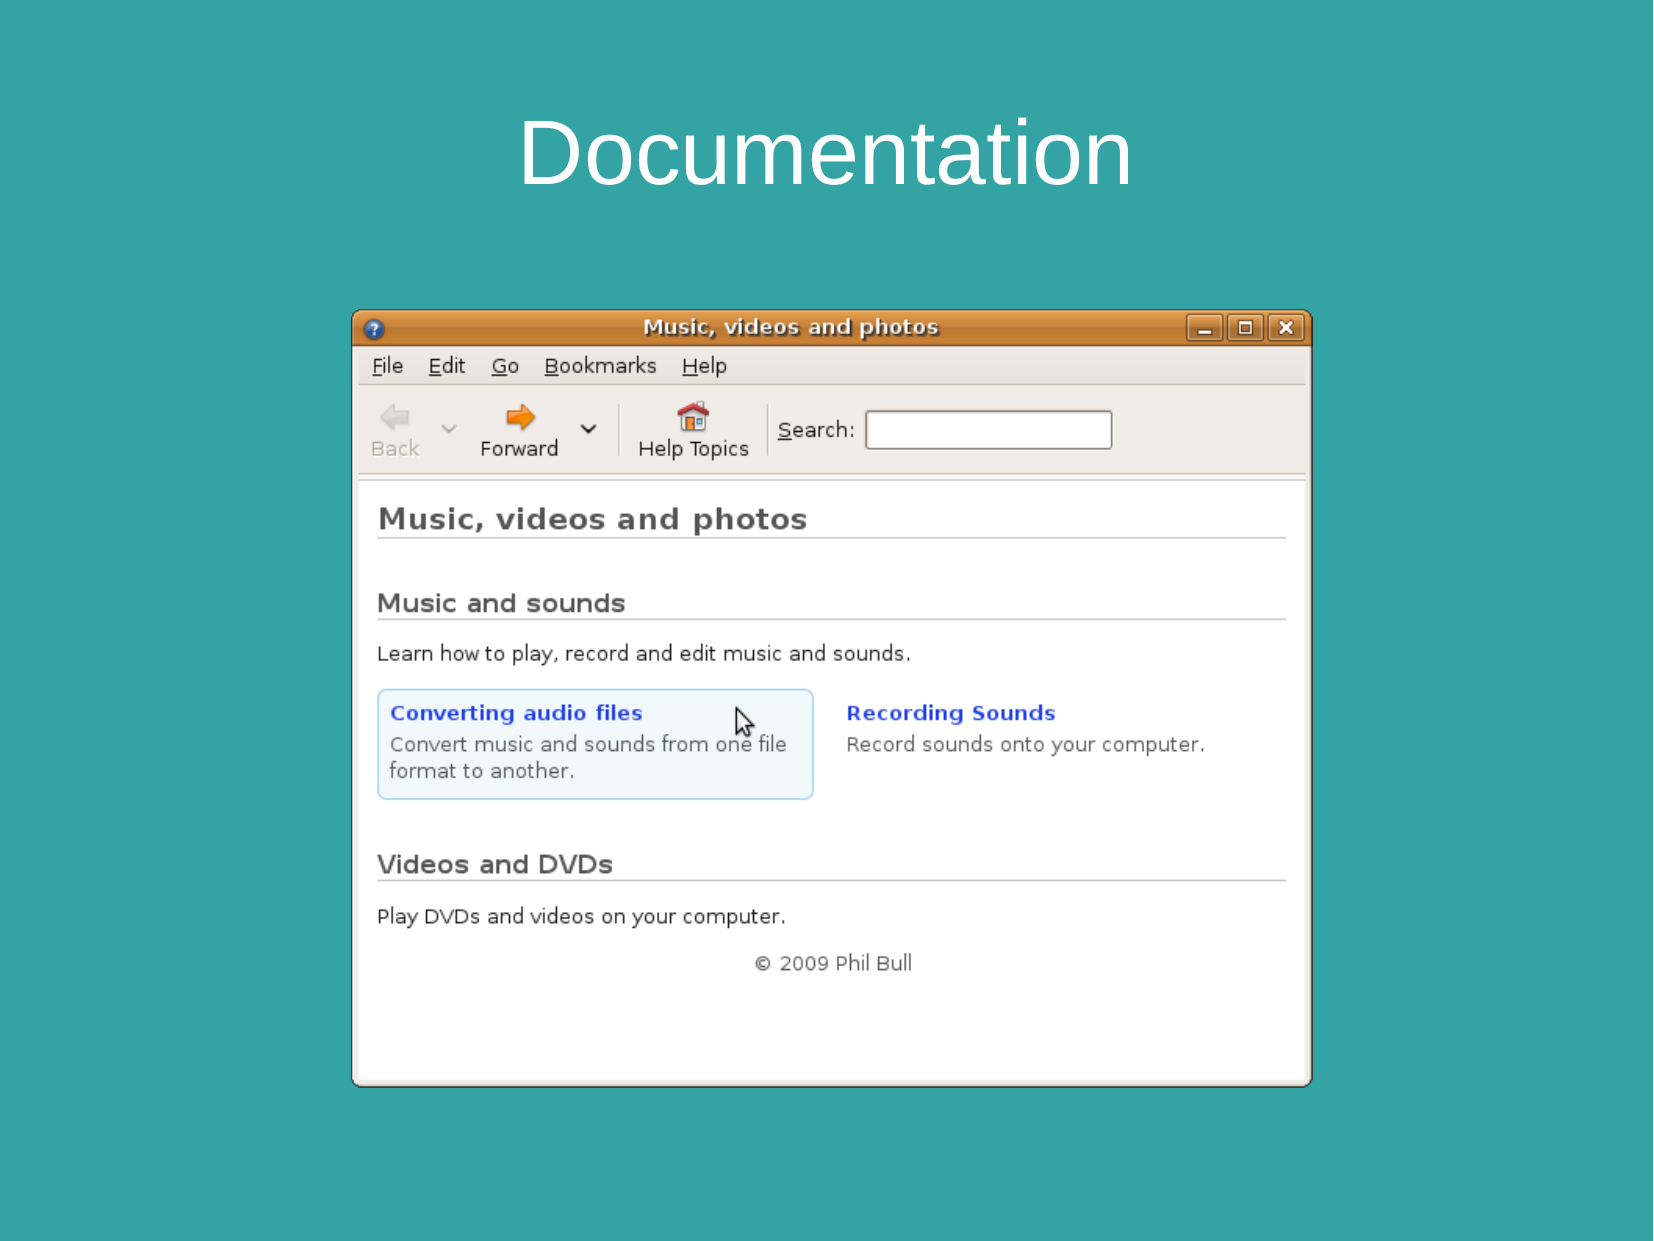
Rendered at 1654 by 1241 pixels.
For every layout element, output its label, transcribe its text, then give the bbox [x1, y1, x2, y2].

picture [351, 309, 1313, 1088]
title Documentation [82, 49, 1571, 257]
